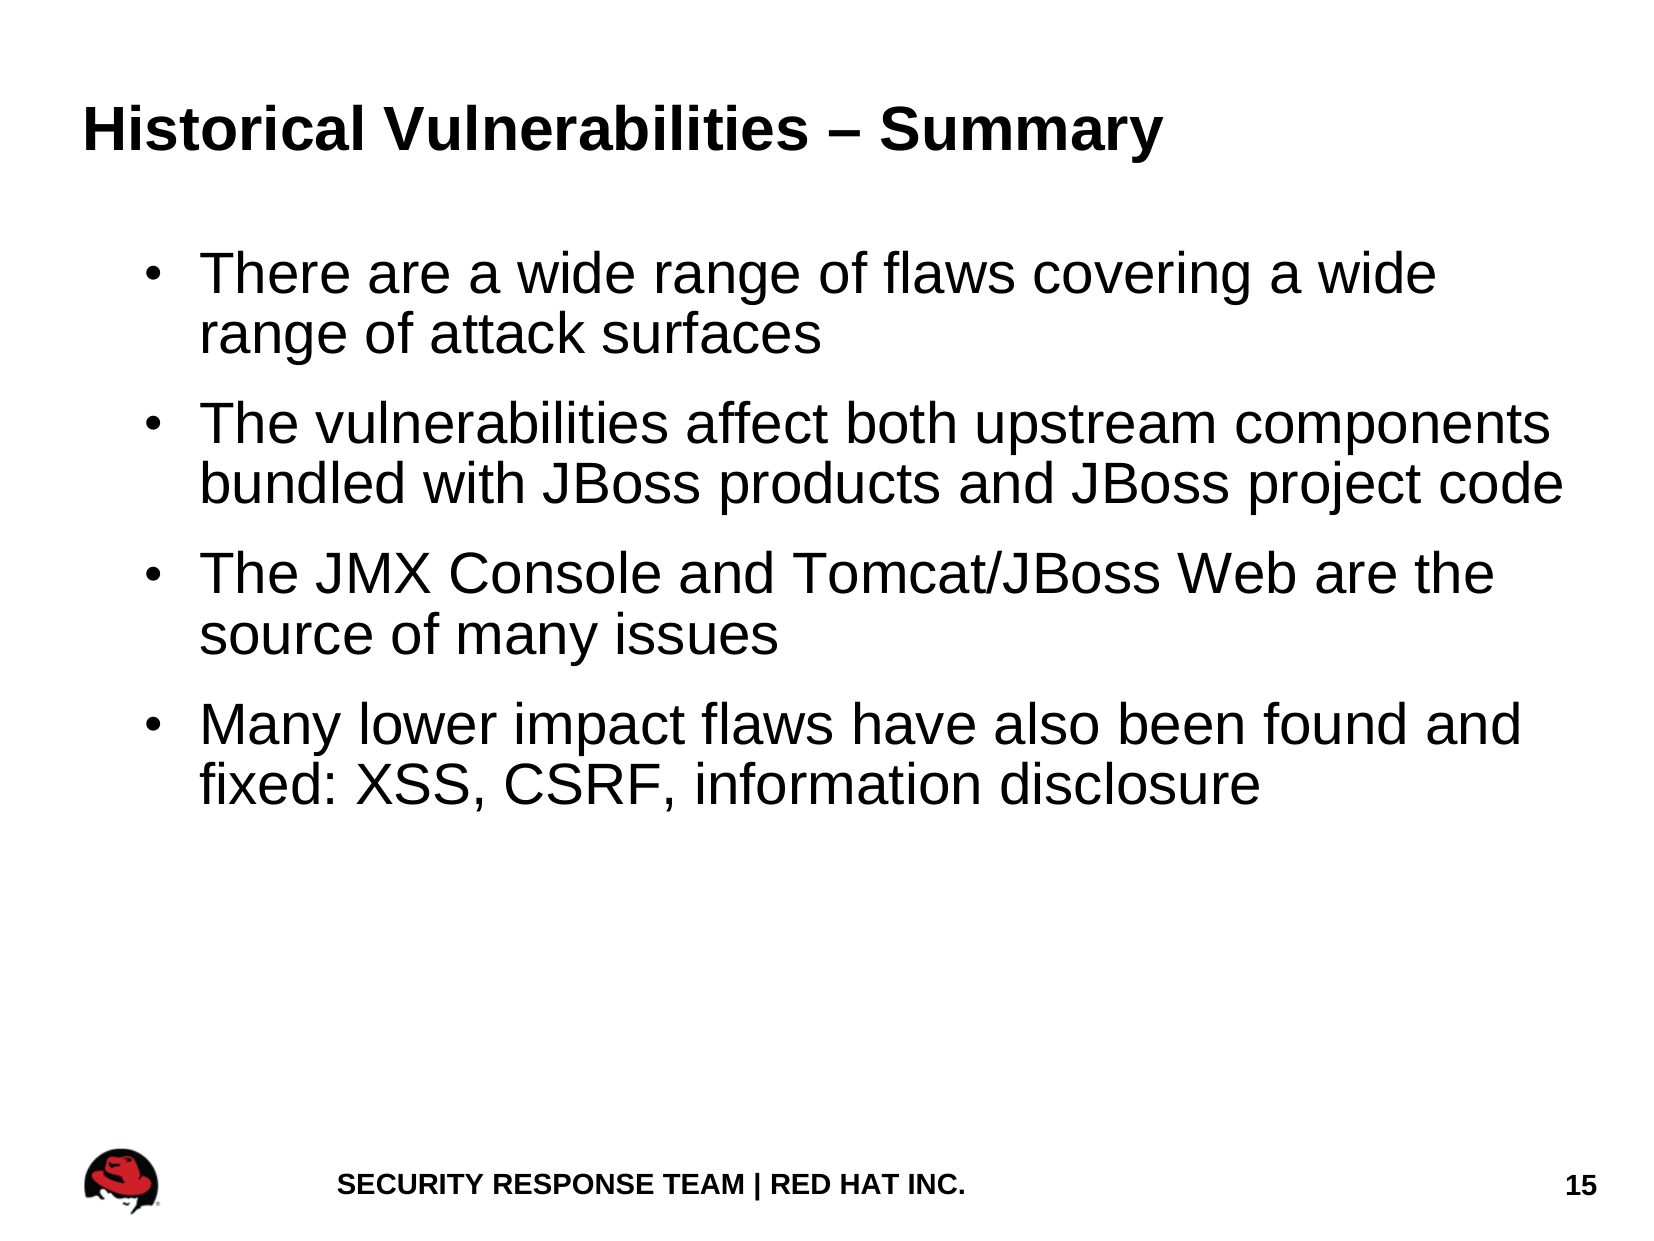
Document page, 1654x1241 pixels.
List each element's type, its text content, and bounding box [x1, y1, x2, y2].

title Historical Vulnerabilities – Summary [82, 37, 1571, 225]
picture [83, 1146, 166, 1224]
list There are a wide range of flaws covering a wide range of attack surfaces The vulnerabilities affect both upstream components bundled with JBoss products and JBoss project code The JMX Console and Tomcat/JBoss Web are the source of many issues Many lower impact flaws have also been found and fixed: XSS, CSRF, information disclosure [86, 244, 1575, 1039]
